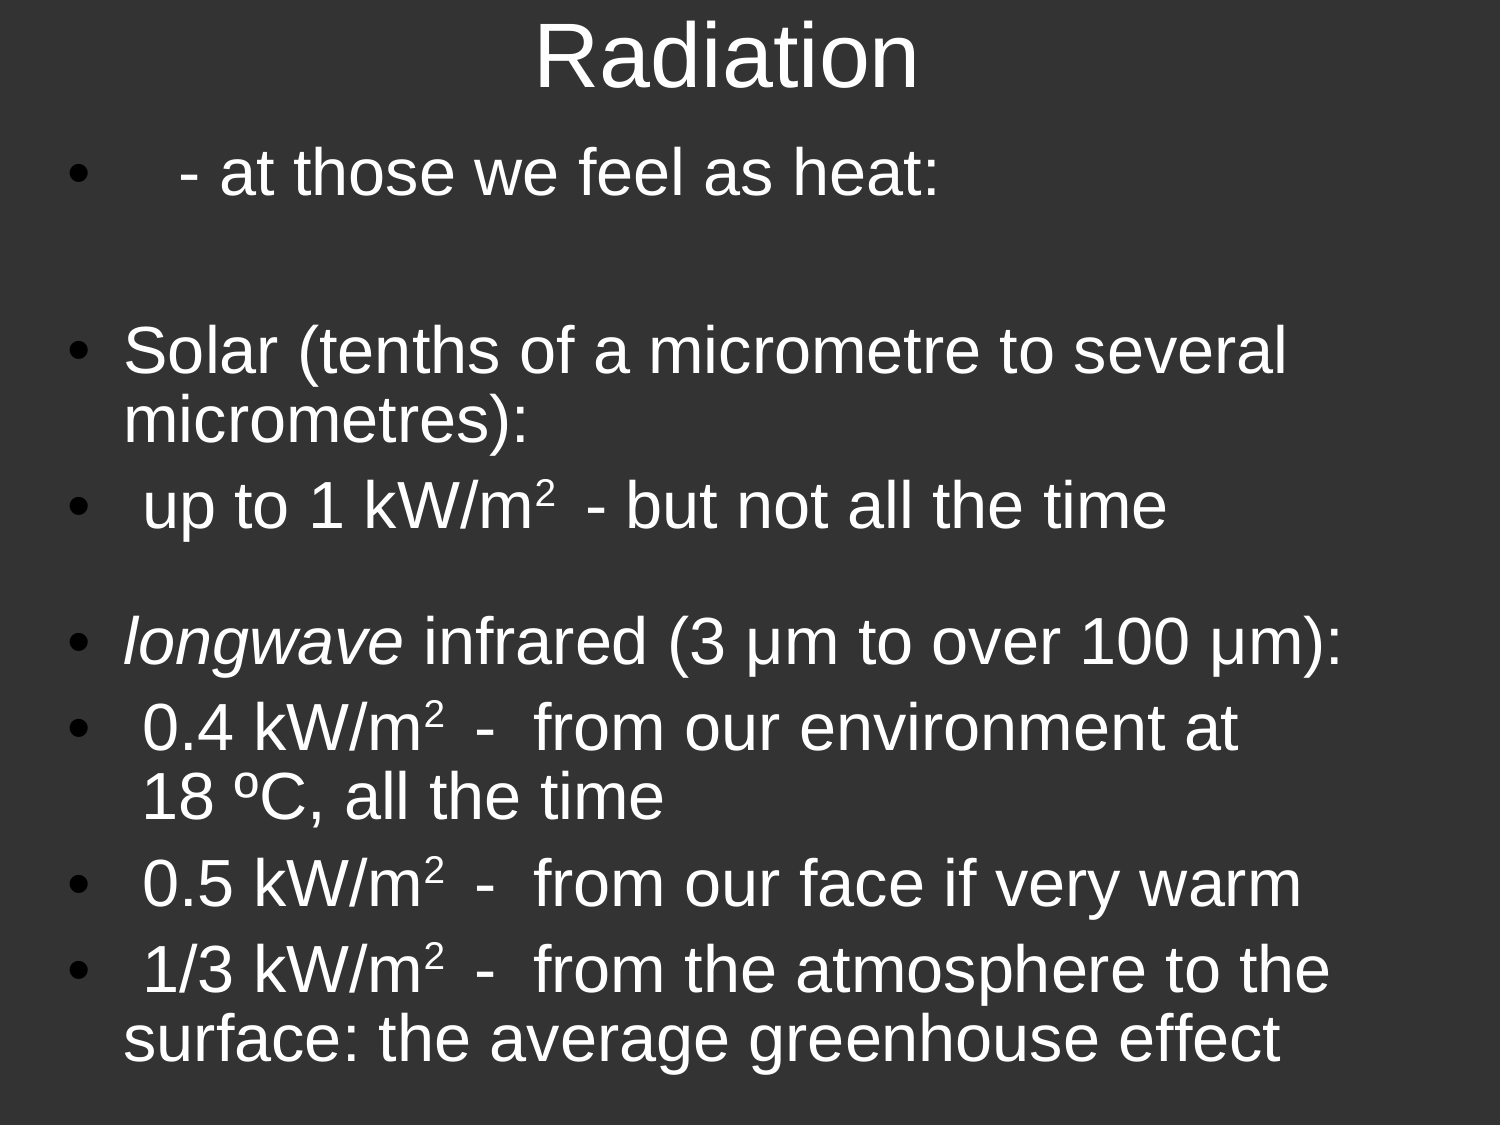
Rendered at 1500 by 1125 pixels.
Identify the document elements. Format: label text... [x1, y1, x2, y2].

title Radiation [67, 0, 1388, 119]
list - at those we feel as heat: Solar (tenths of a micrometre to several micrometres): up to 1 kW/m2 - but not all the time longwave infrared (3 μm to over 100 μm): 0.4 kW/m2 - from our environment at 18 ºC, all the time 0.5 kW/m2 - from our face if very warm 1/3 kW/m2 - from the atmosphere to the surface: the average greenhouse effect [67, 140, 1418, 1091]
